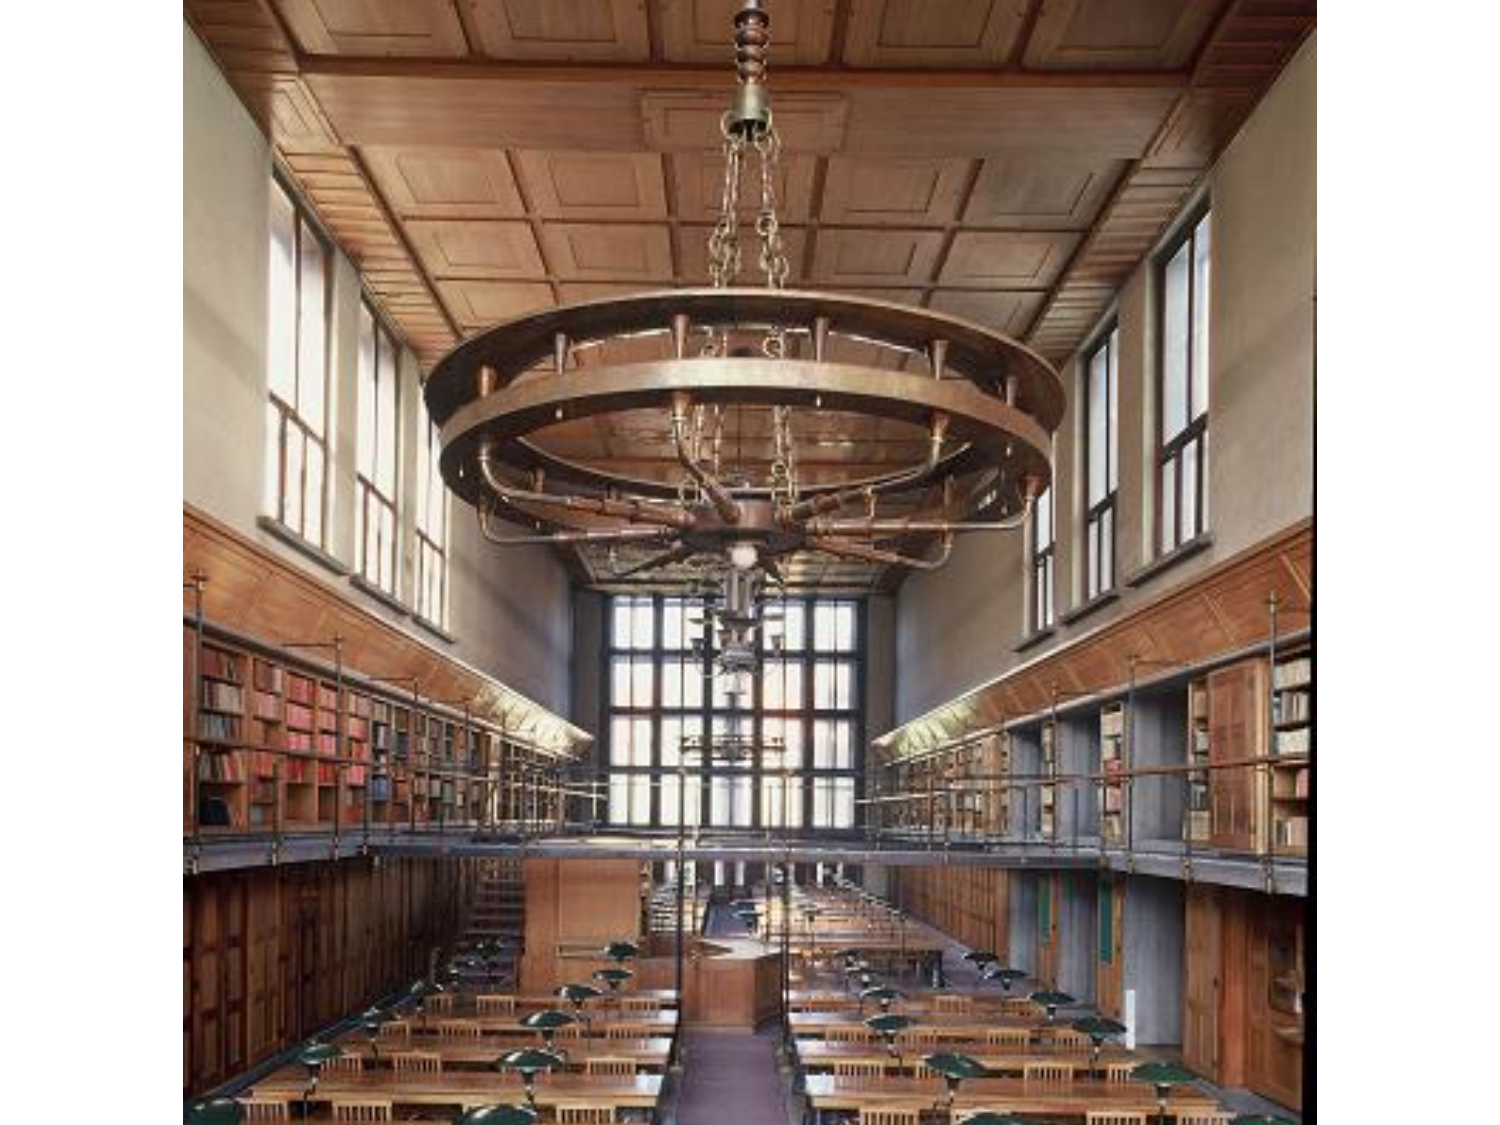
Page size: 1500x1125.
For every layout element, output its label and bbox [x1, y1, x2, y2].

picture [183, 0, 1317, 1125]
